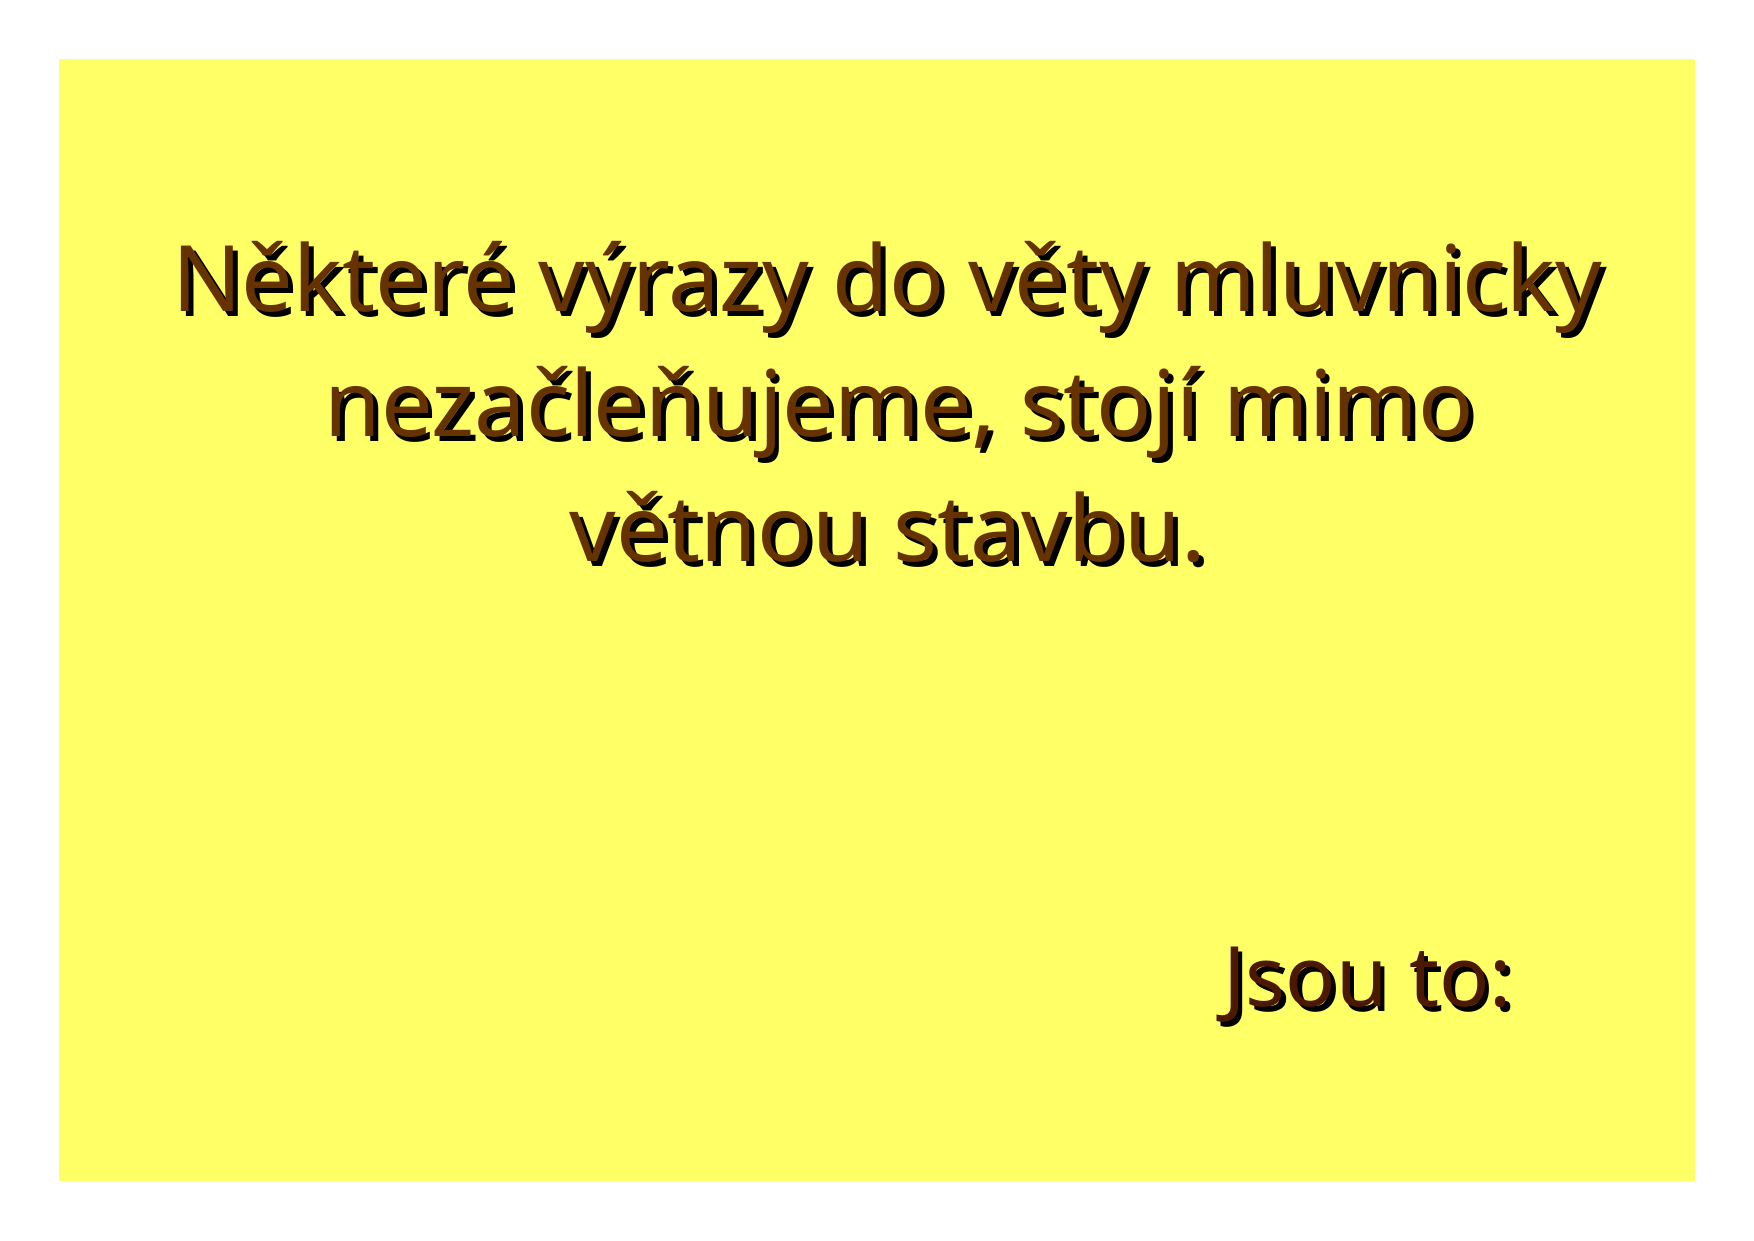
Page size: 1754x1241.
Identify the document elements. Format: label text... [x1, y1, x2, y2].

subtitle Jsou to: [151, 826, 1625, 1123]
title Některé výrazy do věty mluvnicky nezačleňujeme, stojí mimo větnou stavbu. [151, 240, 1625, 562]
